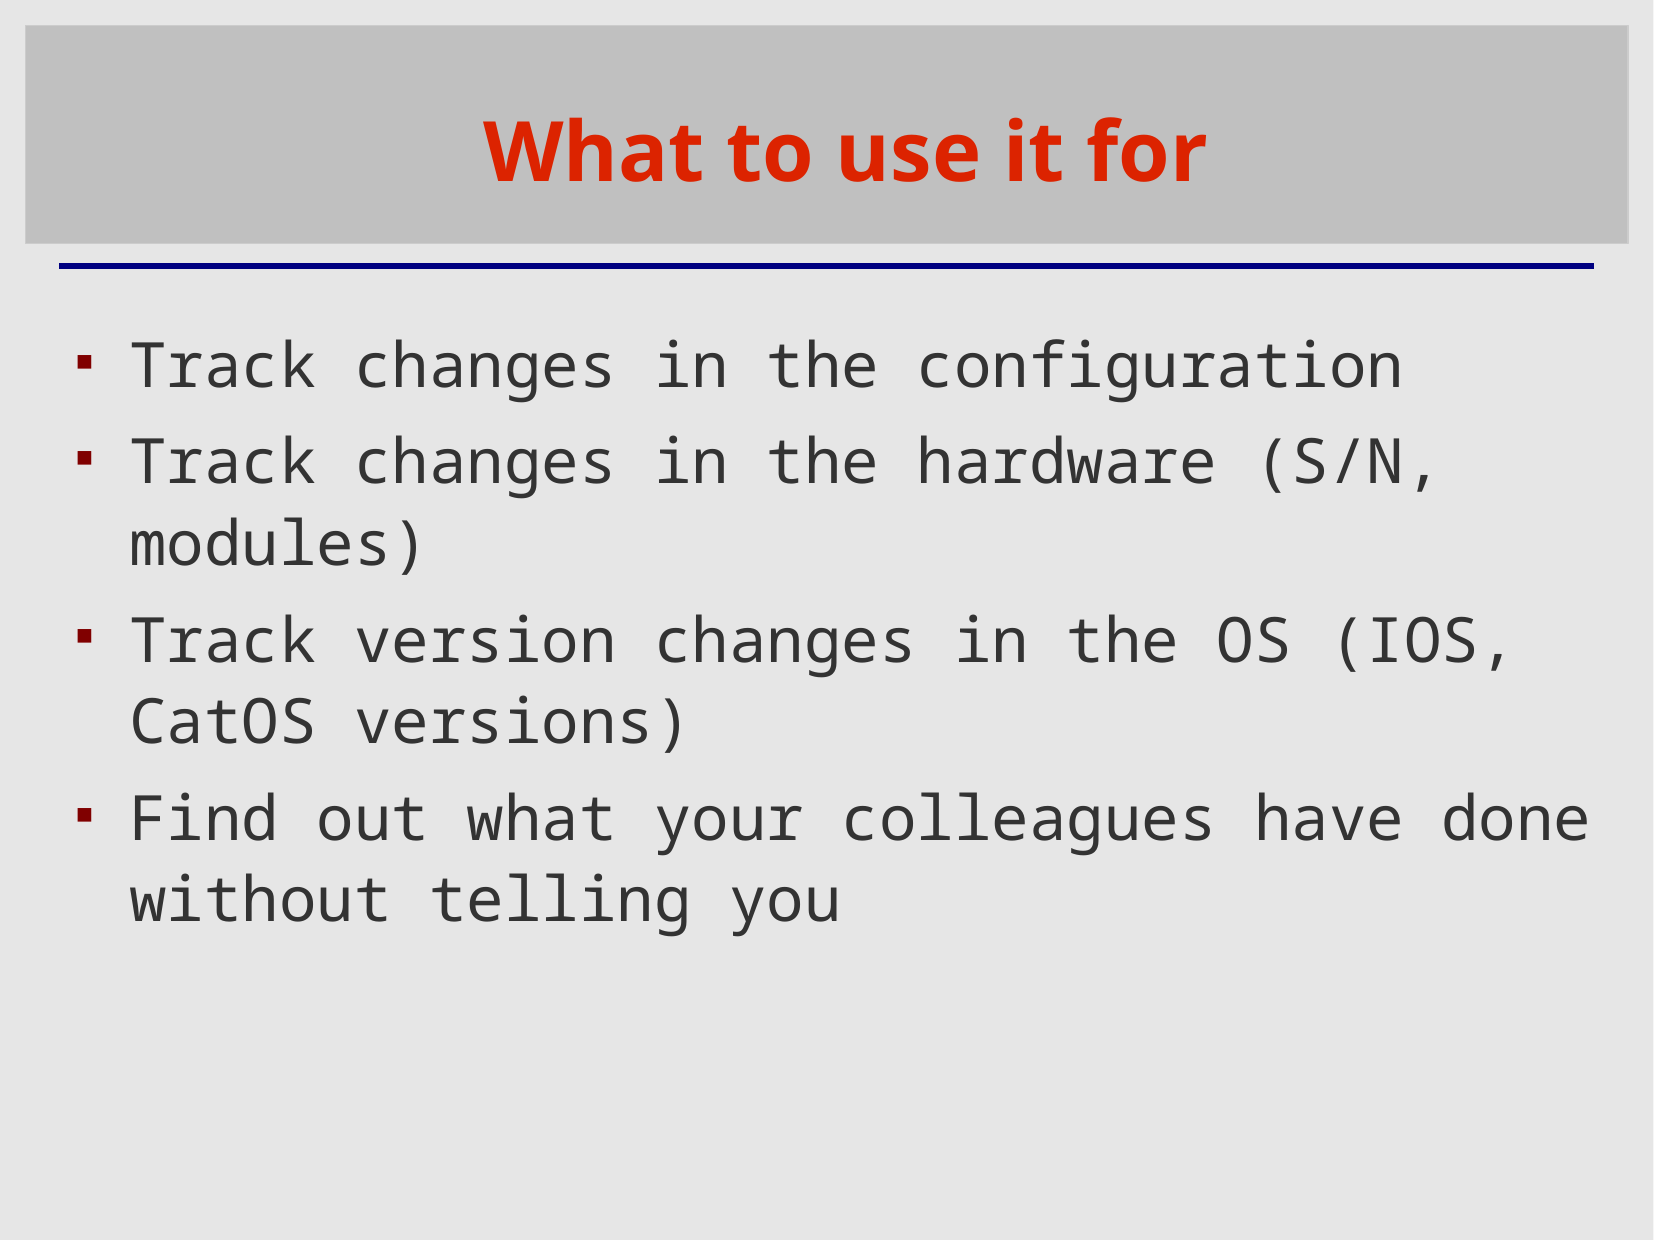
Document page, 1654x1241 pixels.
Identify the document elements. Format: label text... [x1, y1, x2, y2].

title What to use it for [121, 46, 1534, 254]
list Track changes in the configuration Track changes in the hardware (S/N, modules) Track version changes in the OS (IOS, CatOS versions) Find out what your colleagues have done without telling you [59, 322, 1595, 1132]
